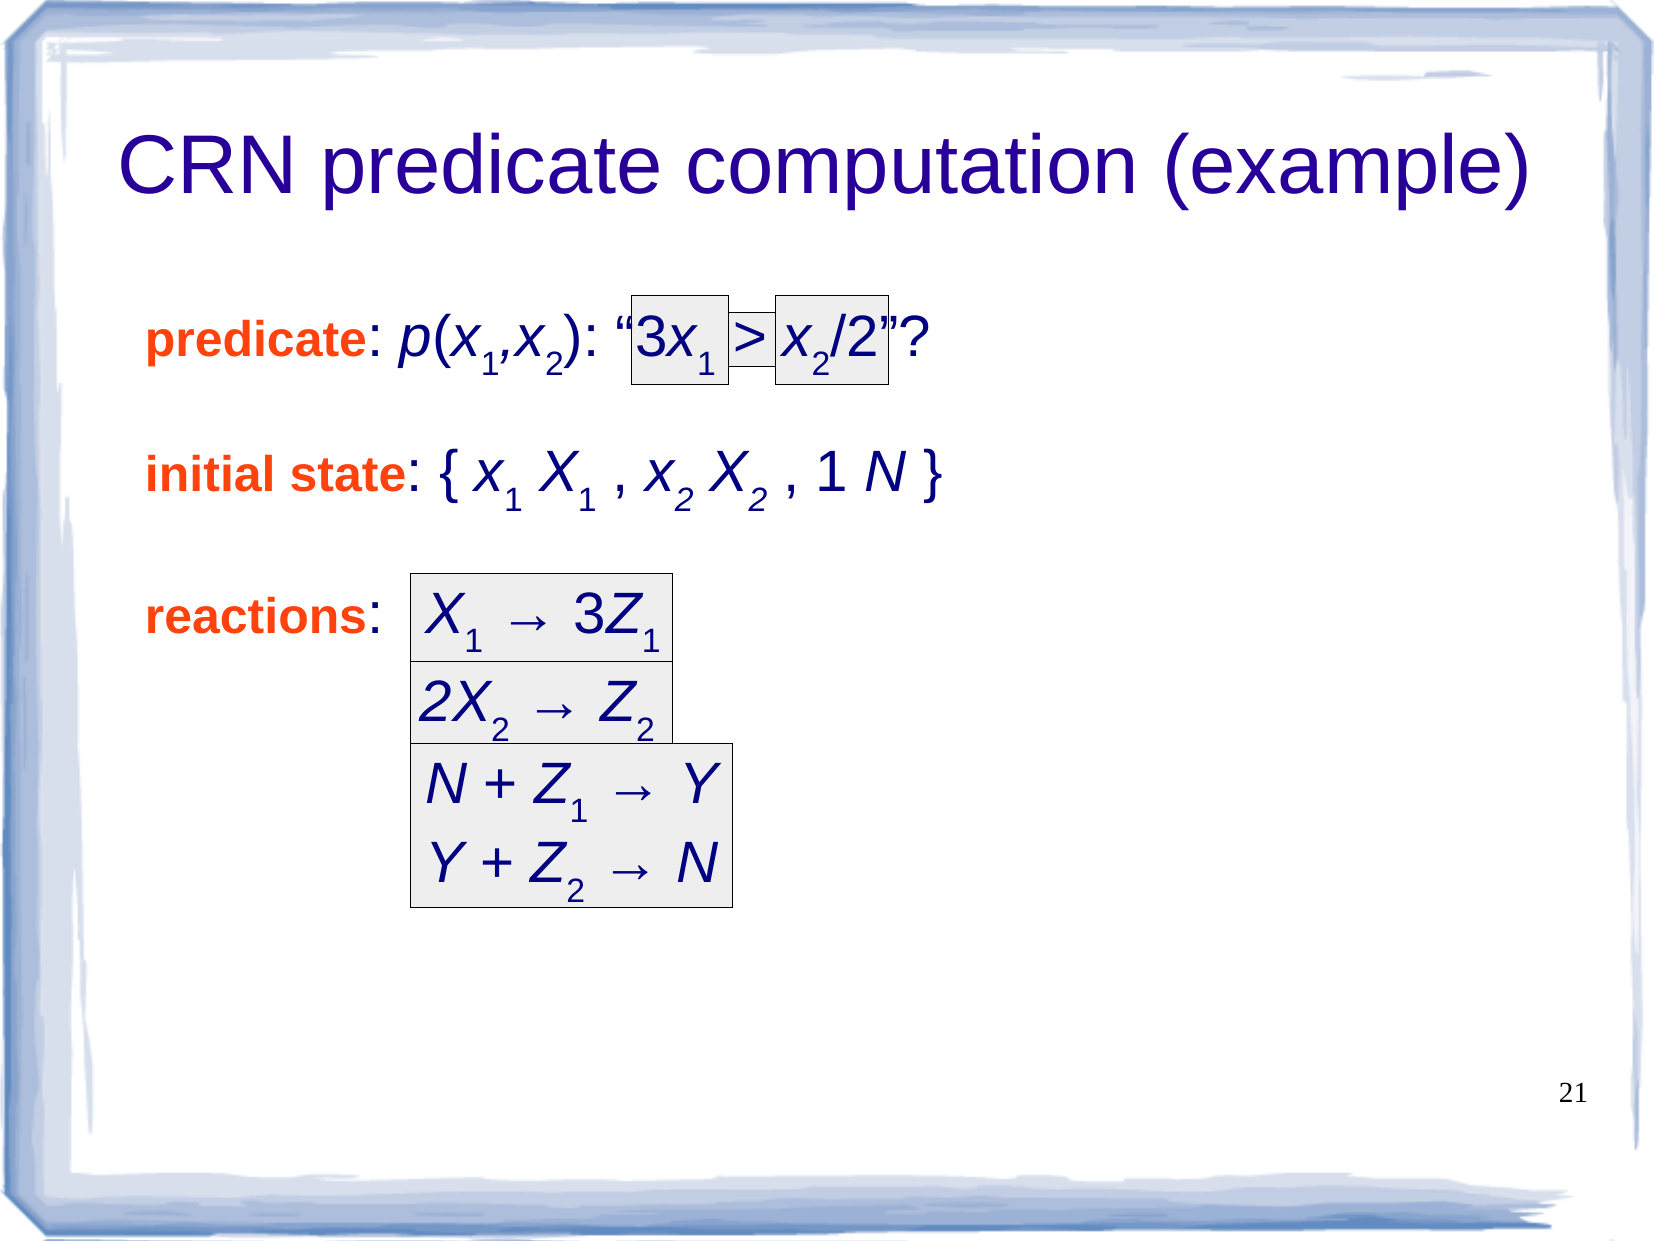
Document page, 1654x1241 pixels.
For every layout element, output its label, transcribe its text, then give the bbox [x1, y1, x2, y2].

text_box N + Z1 → Y Y + Z2 → N [410, 743, 733, 917]
text_box X1 → 3Z1 [410, 573, 689, 668]
picture [0, 0, 1654, 1241]
text_box 2X2 → Z2 [405, 661, 670, 756]
text_box initial state: { x1 X1 , x2 X2 , 1 N } [130, 431, 970, 528]
title CRN predicate computation (example) [75, 71, 1576, 258]
text_box reactions: [130, 573, 410, 669]
text_box predicate: p(x1,x2): “3x1 > x2/2”? [130, 295, 1522, 392]
